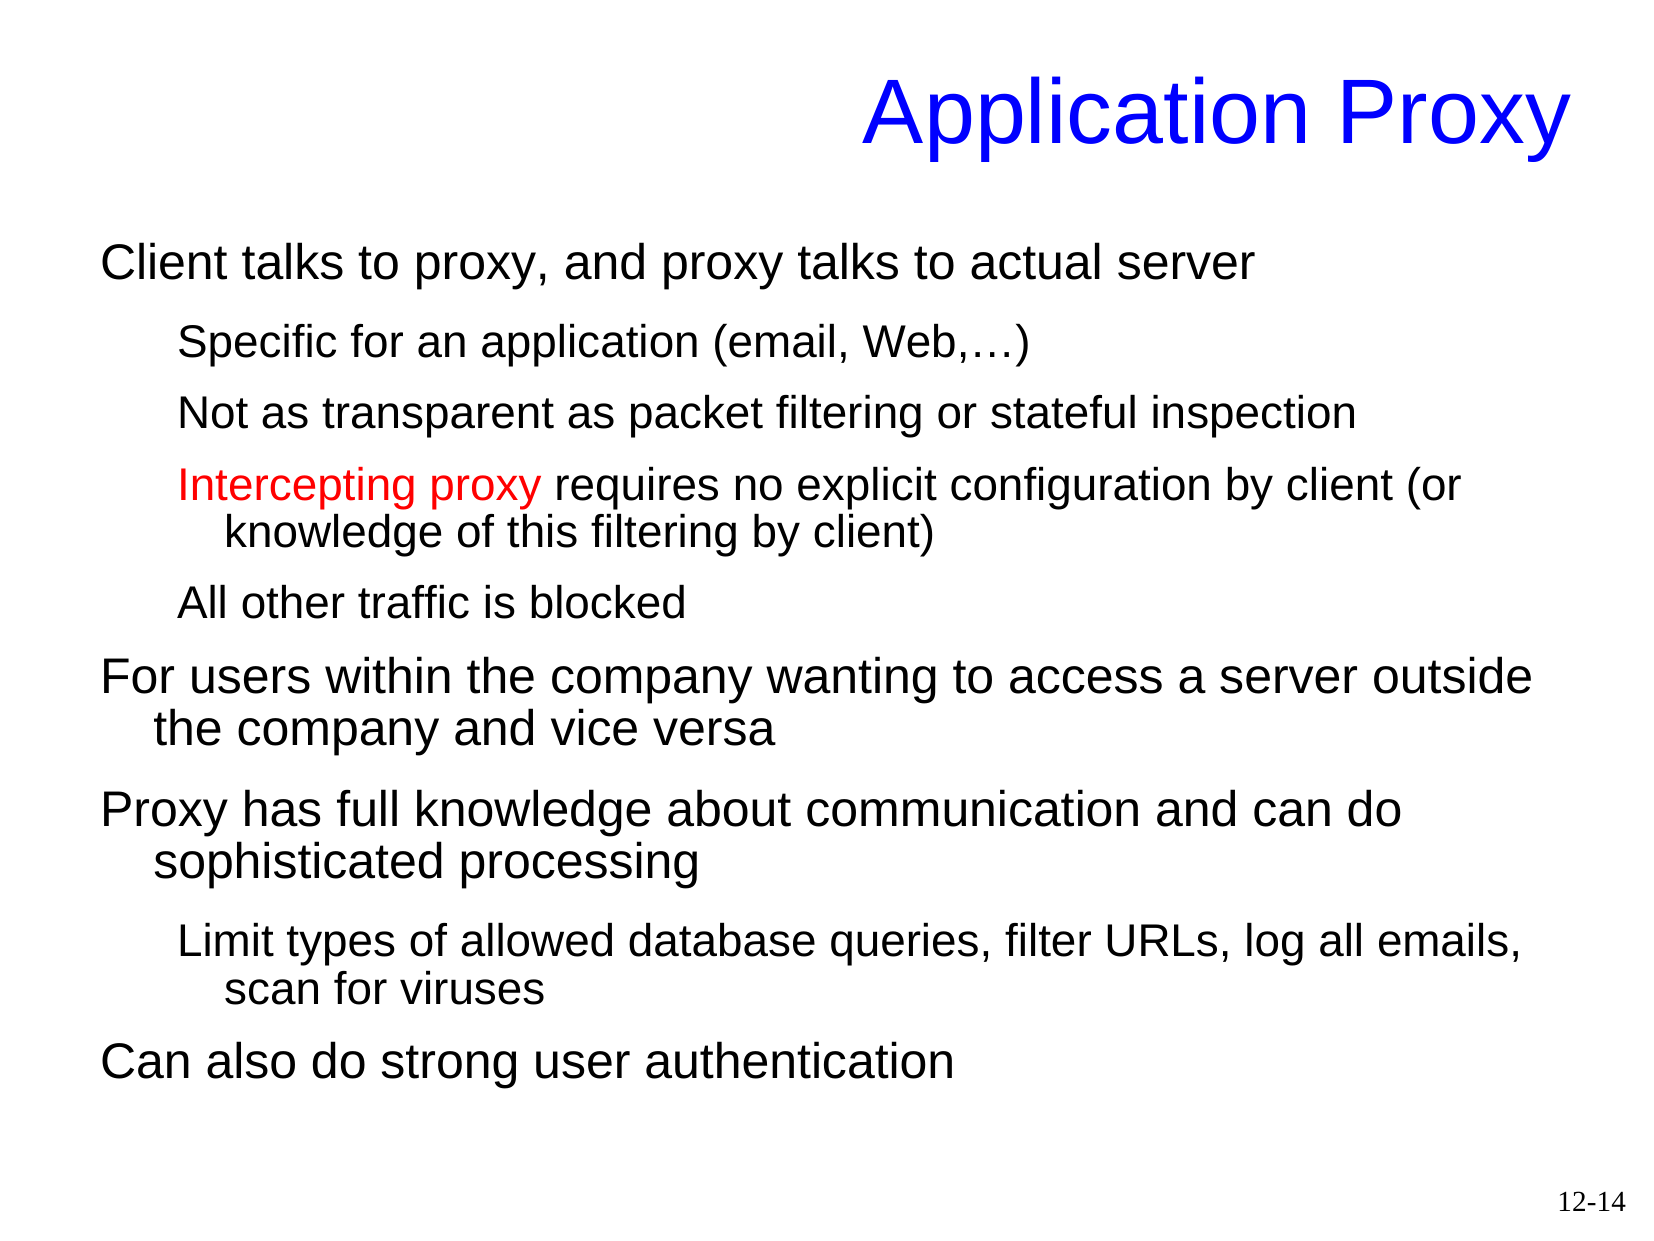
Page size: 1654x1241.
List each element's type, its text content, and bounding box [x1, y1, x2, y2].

title Application Proxy [84, 11, 1573, 218]
list Client talks to proxy, and proxy talks to actual server Specific for an application (email, Web,…) Not as transparent as packet filtering or stateful inspection Intercepting proxy requires no explicit configuration by client (or knowledge of this filtering by client) All other traffic is blocked For users within the company wanting to access a server outside the company and vice versa Proxy has full knowledge about communication and can do sophisticated processing Limit types of allowed database queries, filter URLs, log all emails, scan for viruses Can also do strong user authentication [82, 237, 1571, 1170]
